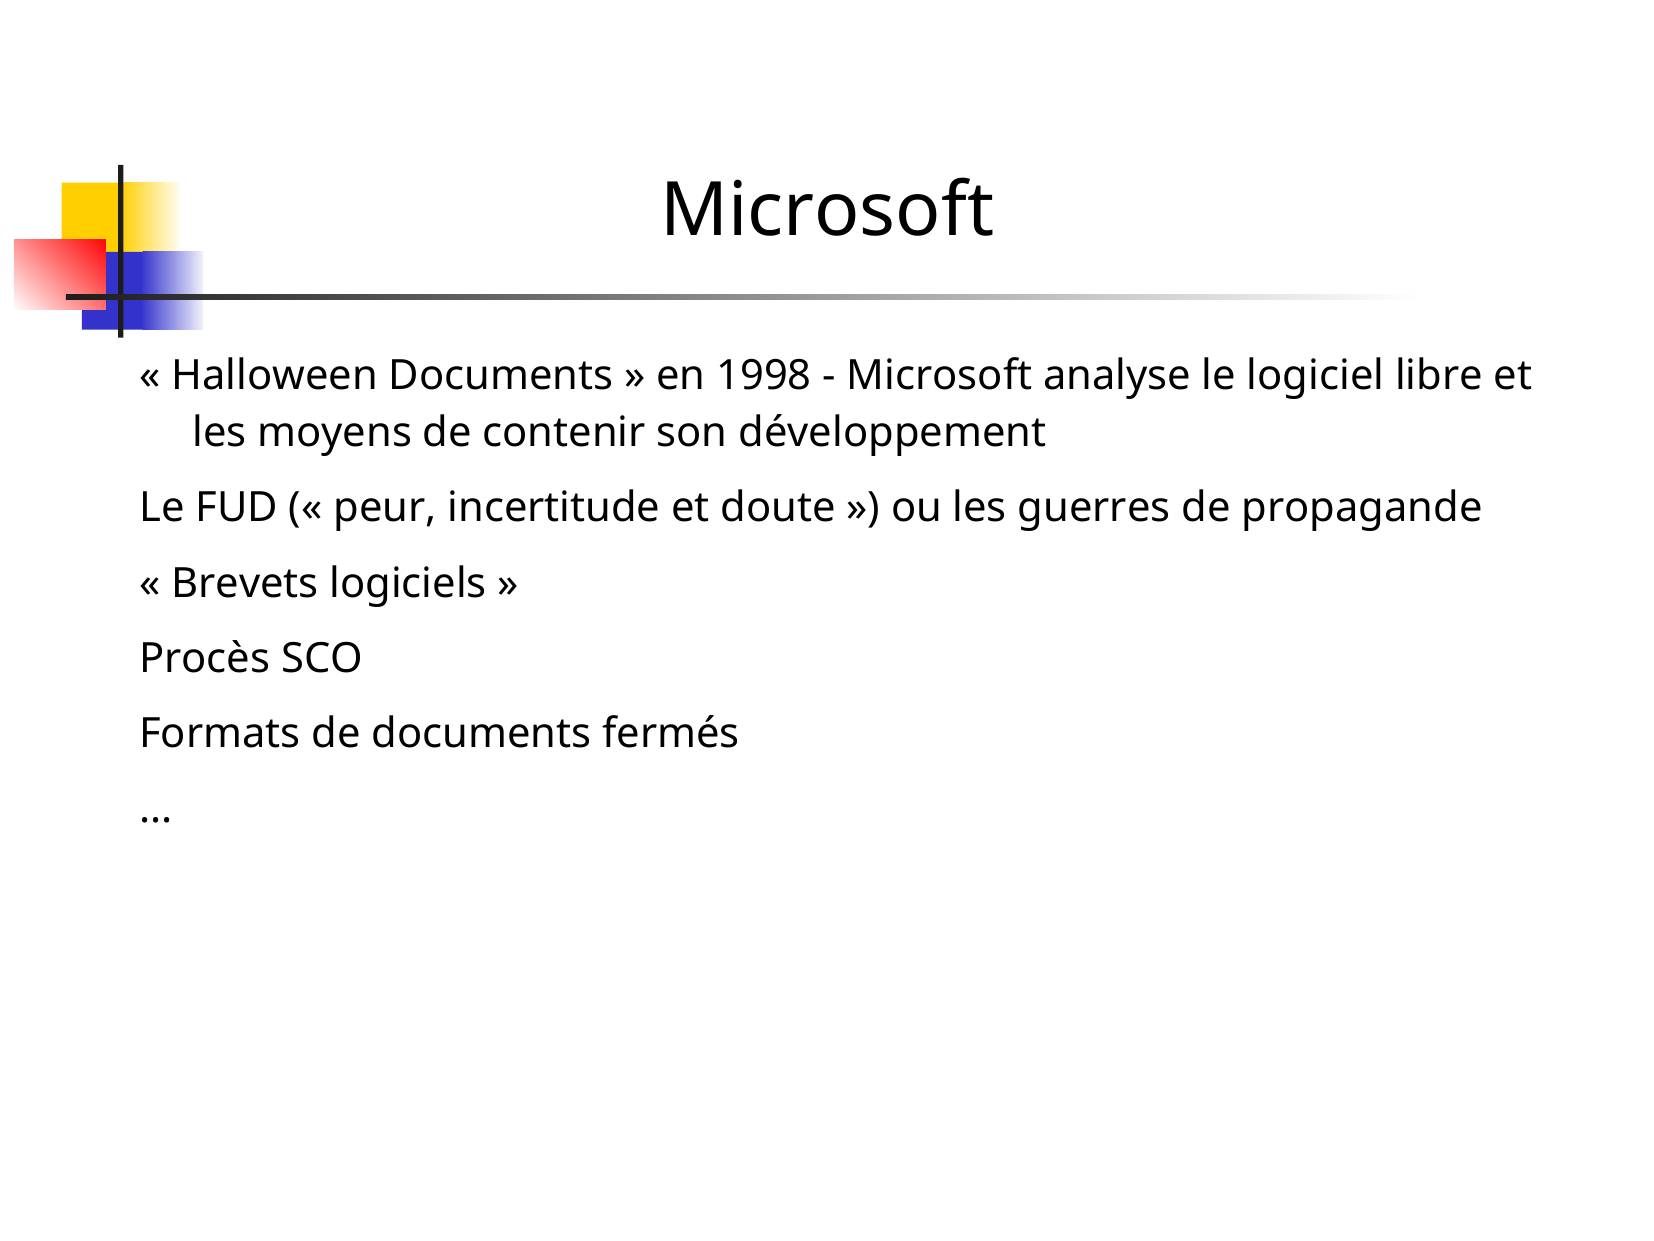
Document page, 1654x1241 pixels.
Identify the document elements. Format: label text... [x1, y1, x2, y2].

list « Halloween Documents » en 1998 - Microsoft analyse le logiciel libre et les moyens de contenir son développement Le FUD (« peur, incertitude et doute ») ou les guerres de propagande « Brevets logiciels » Procès SCO Formats de documents fermés ... [121, 344, 1534, 1127]
title Microsoft [121, 102, 1534, 311]
